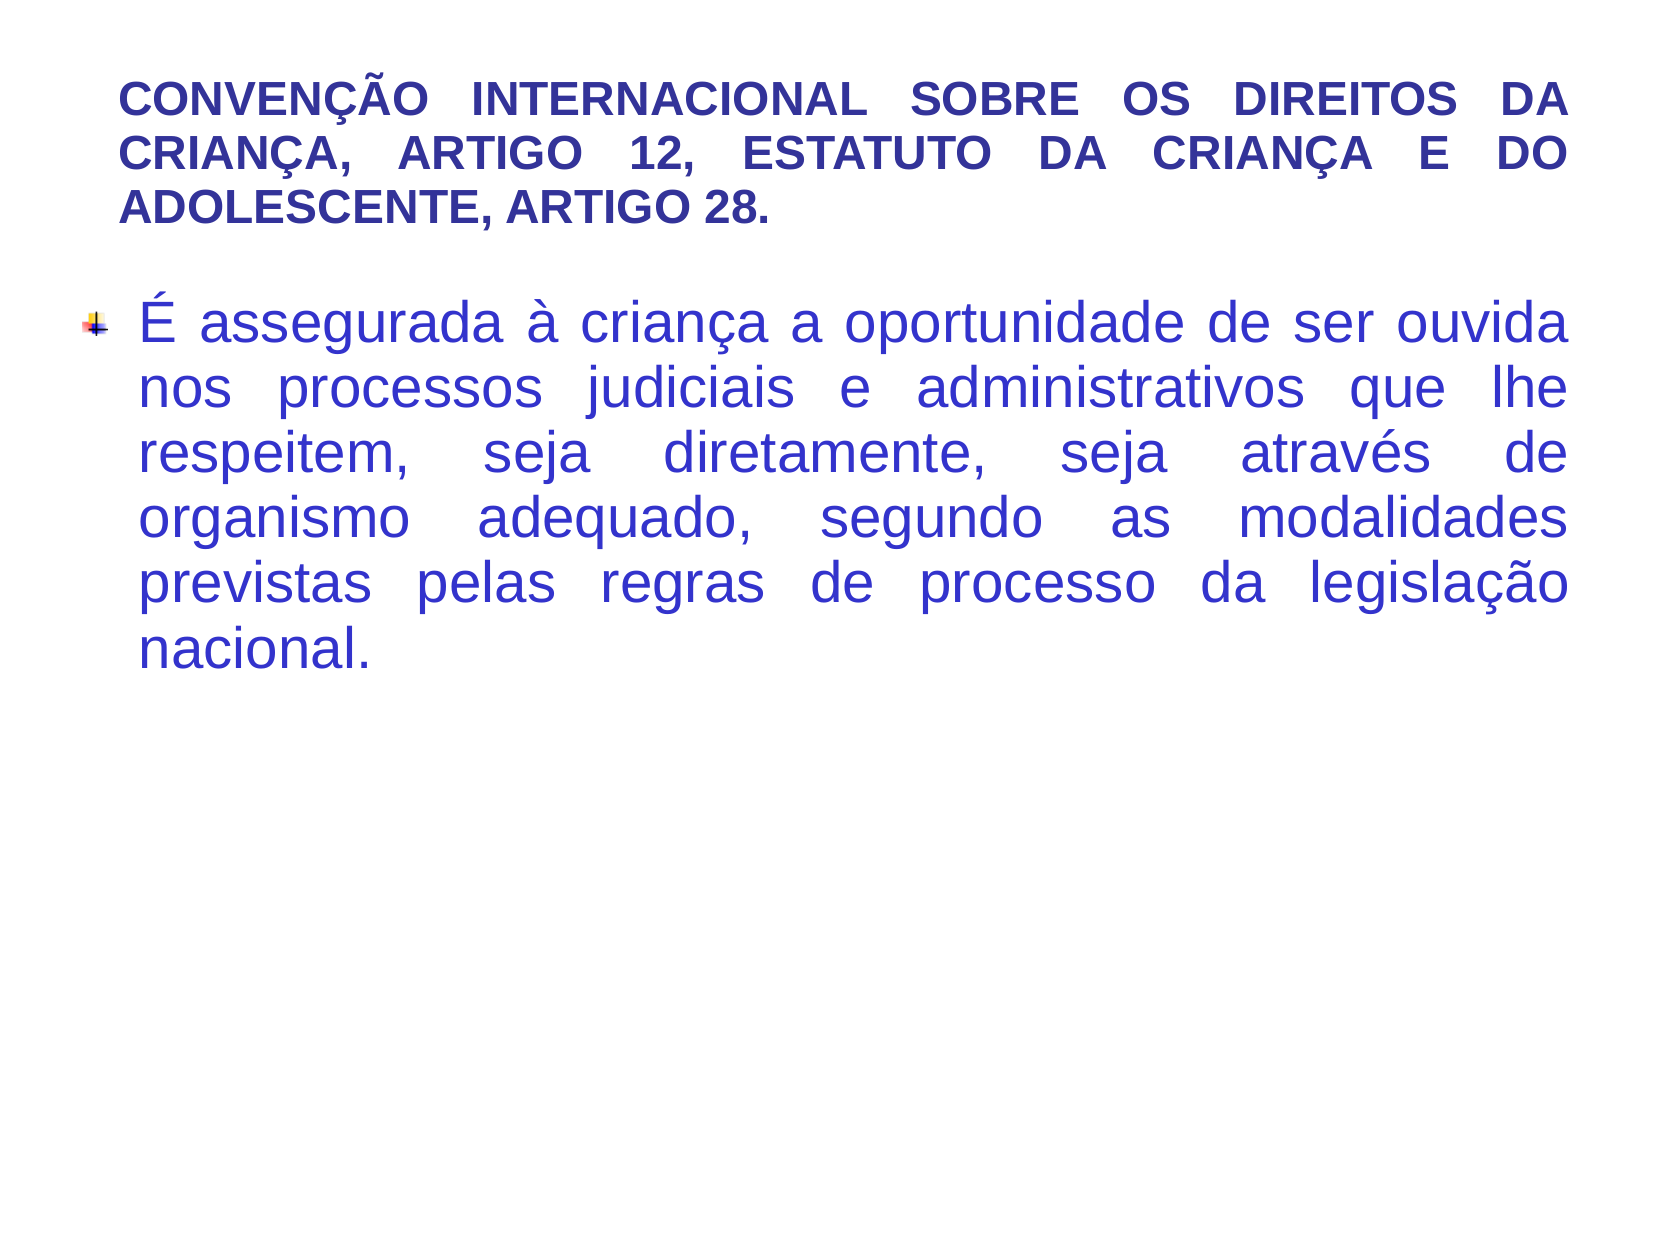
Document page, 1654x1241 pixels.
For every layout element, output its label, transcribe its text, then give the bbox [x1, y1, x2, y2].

title CONVENÇÃO INTERNACIONAL SOBRE OS DIREITOS DA CRIANÇA, ARTIGO 12, ESTATUTO DA CRIANÇA E DO ADOLESCENTE, ARTIGO 28. [82, 49, 1571, 257]
list É assegurada à criança a oportunidade de ser ouvida nos processos judiciais e administrativos que lhe respeitem, seja diretamente, seja através de organismo adequado, segundo as modalidades previstas pelas regras de processo da legislação nacional. [82, 290, 1571, 1010]
